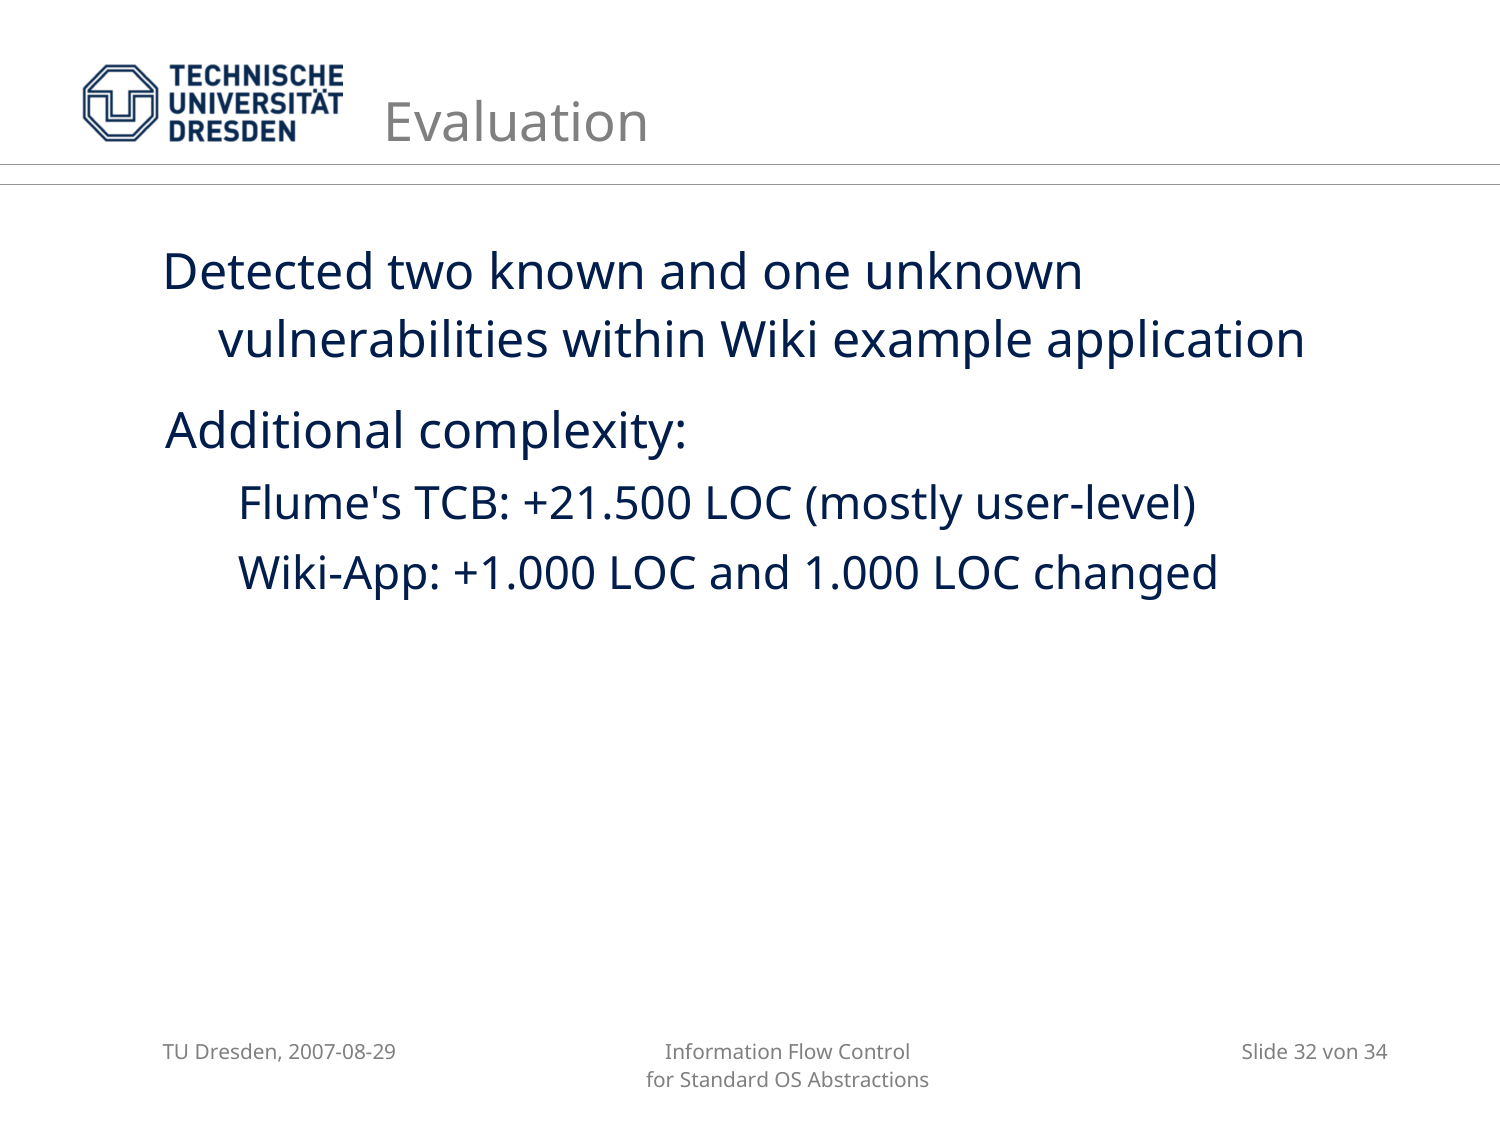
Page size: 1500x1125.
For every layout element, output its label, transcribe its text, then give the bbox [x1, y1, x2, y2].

list Detected two known and one unknown vulnerabilities within Wiki example application Additional complexity: Flume's TCB: +21.500 LOC (mostly user-level) Wiki-App: +1.000 LOC and 1.000 LOC changed [162, 236, 1388, 990]
title Evaluation [383, 87, 1468, 154]
picture [82, 64, 343, 142]
